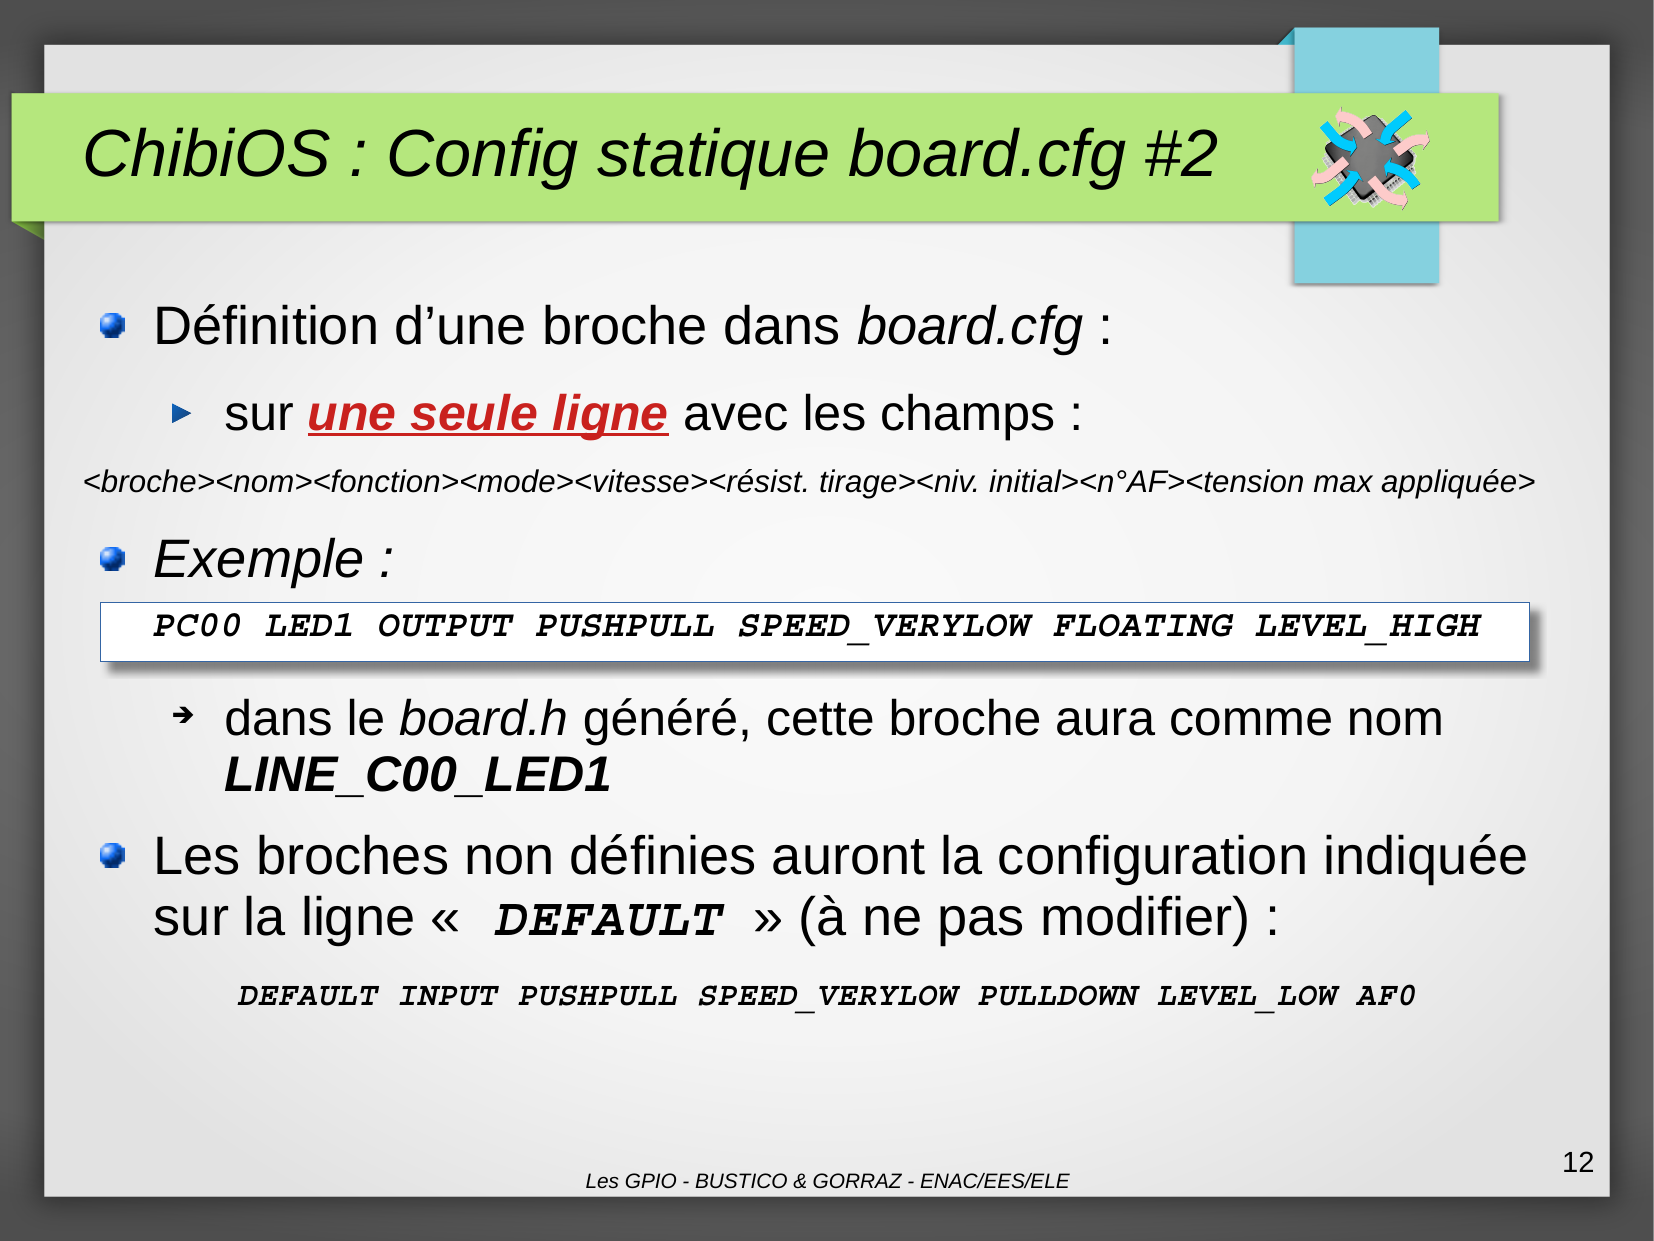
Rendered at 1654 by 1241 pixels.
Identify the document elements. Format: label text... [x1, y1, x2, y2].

list Définition d’une broche dans board.cfg : sur une seule ligne avec les champs : <broche><nom><fonction><mode><vitesse><résist. tirage><niv. initial><n°AF><tension max appliquée> Exemple : dans le board.h généré, cette broche aura comme nom LINE_C00_LED1 Les broches non définies auront la configuration indiquée sur la ligne « DEFAULT » (à ne pas modifier) : DEFAULT INPUT PUSHPULL SPEED_VERYLOW PULLDOWN LEVEL_LOW AF0 [82, 295, 1571, 1075]
title ChibiOS : Config statique board.cfg #2 [82, 94, 1264, 213]
text_box PC00 LED1 OUTPUT PUSHPULL SPEED_VERYLOW FLOATING LEVEL_HIGH [100, 602, 1530, 662]
picture [0, 0, 1654, 1241]
